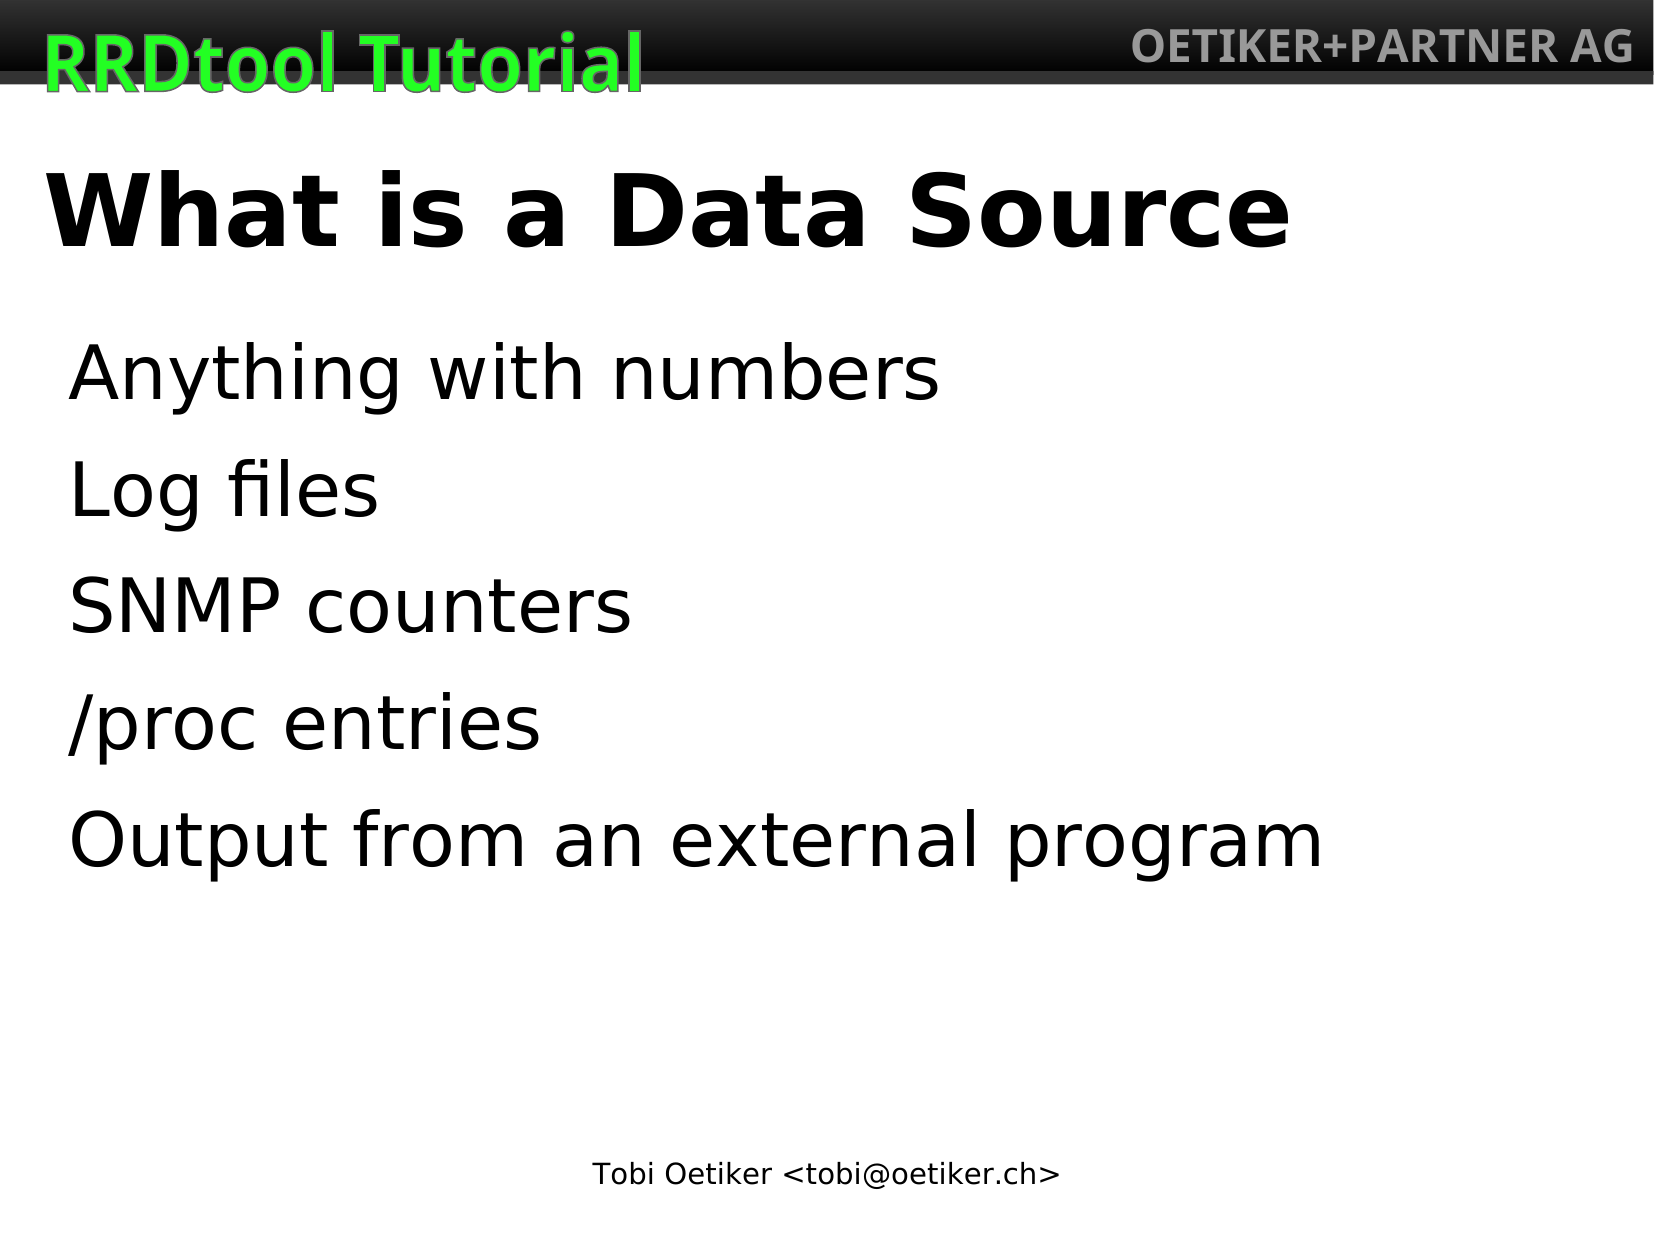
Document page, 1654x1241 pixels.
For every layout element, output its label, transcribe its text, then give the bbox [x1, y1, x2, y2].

list Anything with numbers Log files SNMP counters /proc entries Output from an external program [50, 329, 1571, 1099]
title What is a Data Source [43, 137, 1582, 287]
